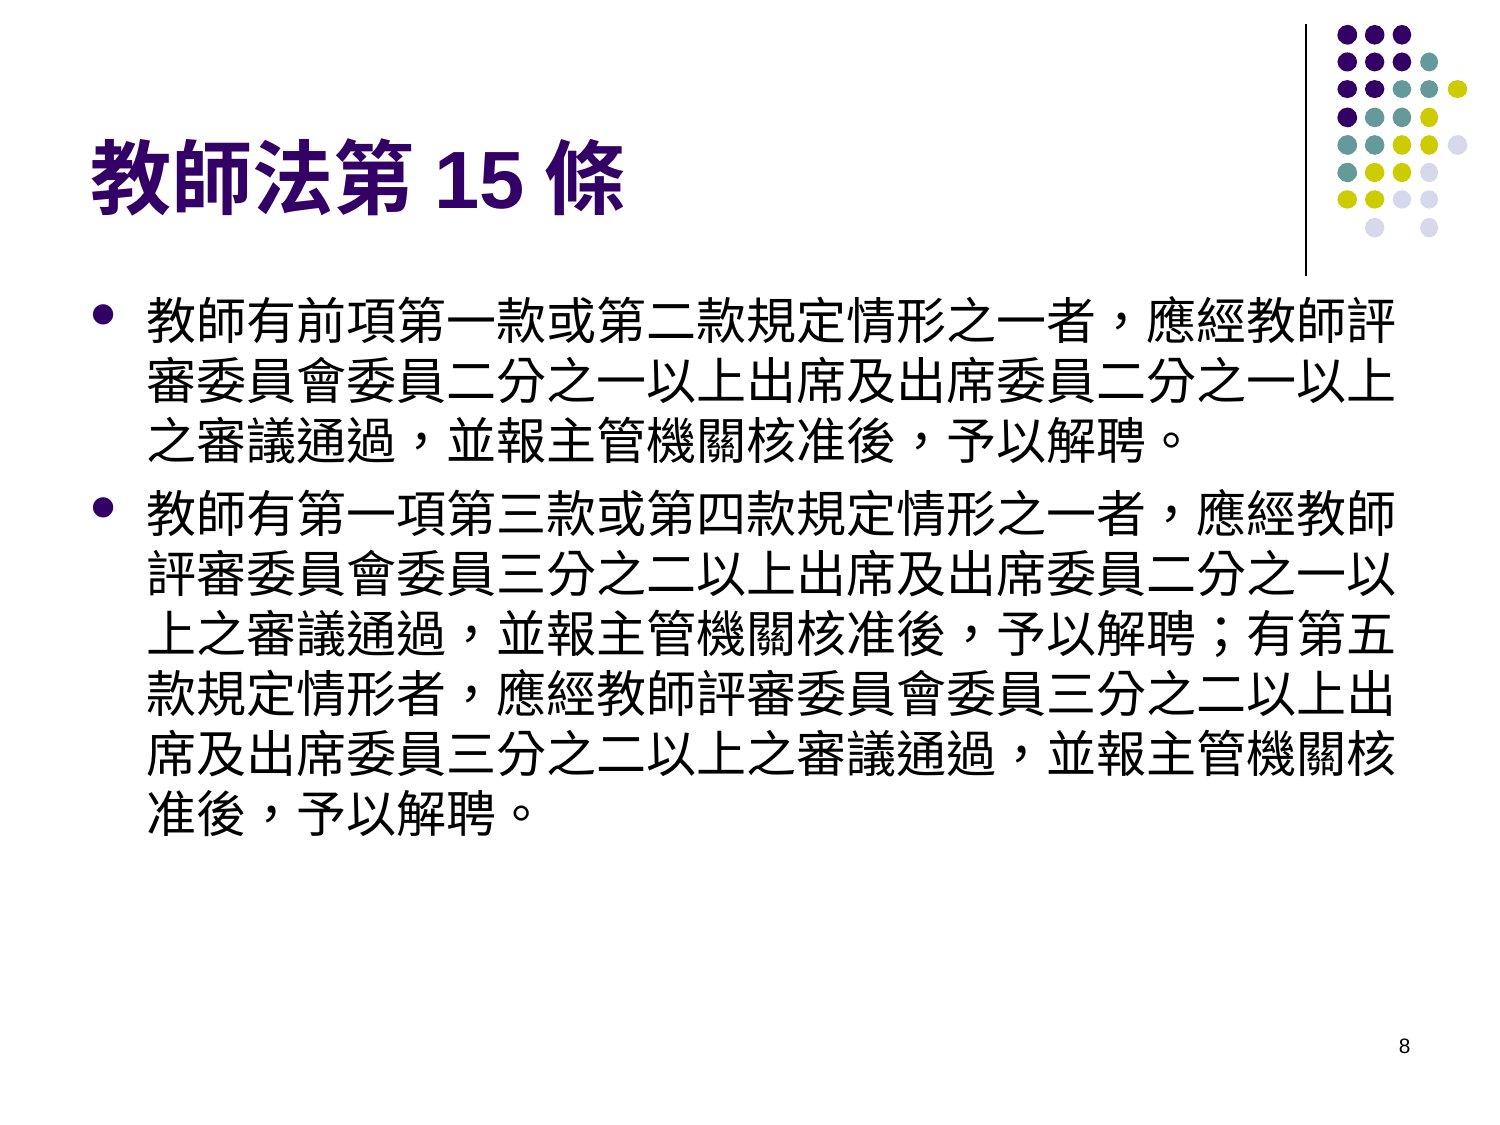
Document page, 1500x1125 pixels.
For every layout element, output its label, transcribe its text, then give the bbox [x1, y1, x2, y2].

text_box <number> [1074, 1025, 1426, 1101]
list 教師有前項第一款或第二款規定情形之一者，應經教師評審委員會委員二分之一以上出席及出席委員二分之一以上之審議通過，並報主管機關核准後，予以解聘。 教師有第一項第三款或第四款規定情形之一者，應經教師評審委員會委員三分之二以上出席及出席委員二分之一以上之審議通過，並報主管機關核准後，予以解聘；有第五款規定情形者，應經教師評審委員會委員三分之二以上出席及出席委員三分之二以上之審議通過，並報主管機關核准後，予以解聘。 [75, 282, 1426, 1006]
title 教師法第15條 [74, 20, 1313, 233]
